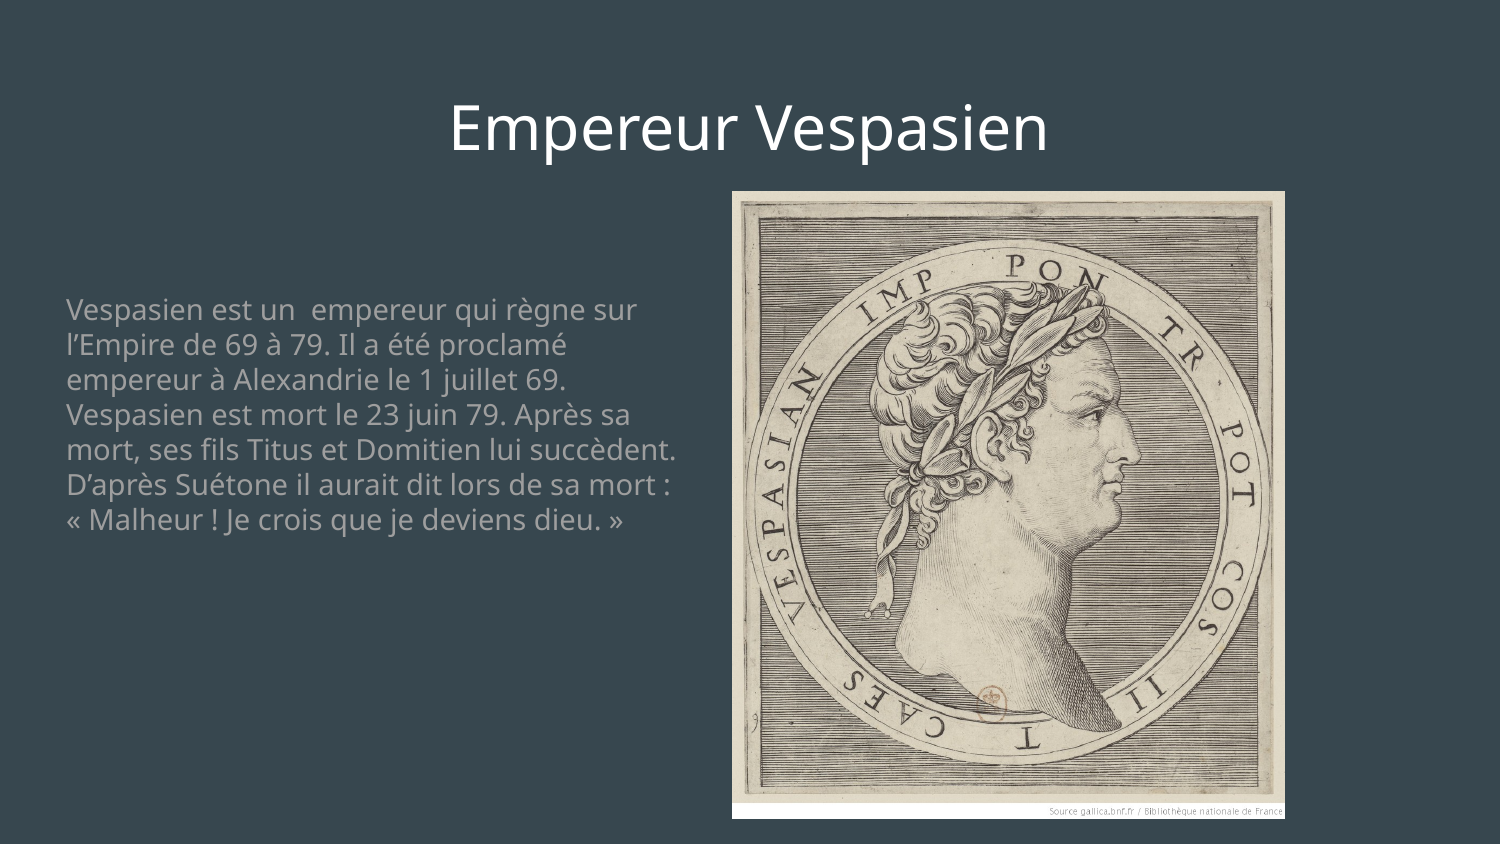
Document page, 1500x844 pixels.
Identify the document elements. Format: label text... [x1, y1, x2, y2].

list Vespasien est un empereur qui règne sur l’Empire de 69 à 79. Il a été proclamé empereur à Alexandrie le 1 juillet 69. Vespasien est mort le 23 juin 79. Après sa mort, ses fils Titus et Domitien lui succèdent. D’après Suétone il aurait dit lors de sa mort : « Malheur ! Je crois que je deviens dieu. » [51, 276, 708, 568]
title Empereur Vespasien [51, 72, 1449, 167]
picture [732, 191, 1285, 819]
